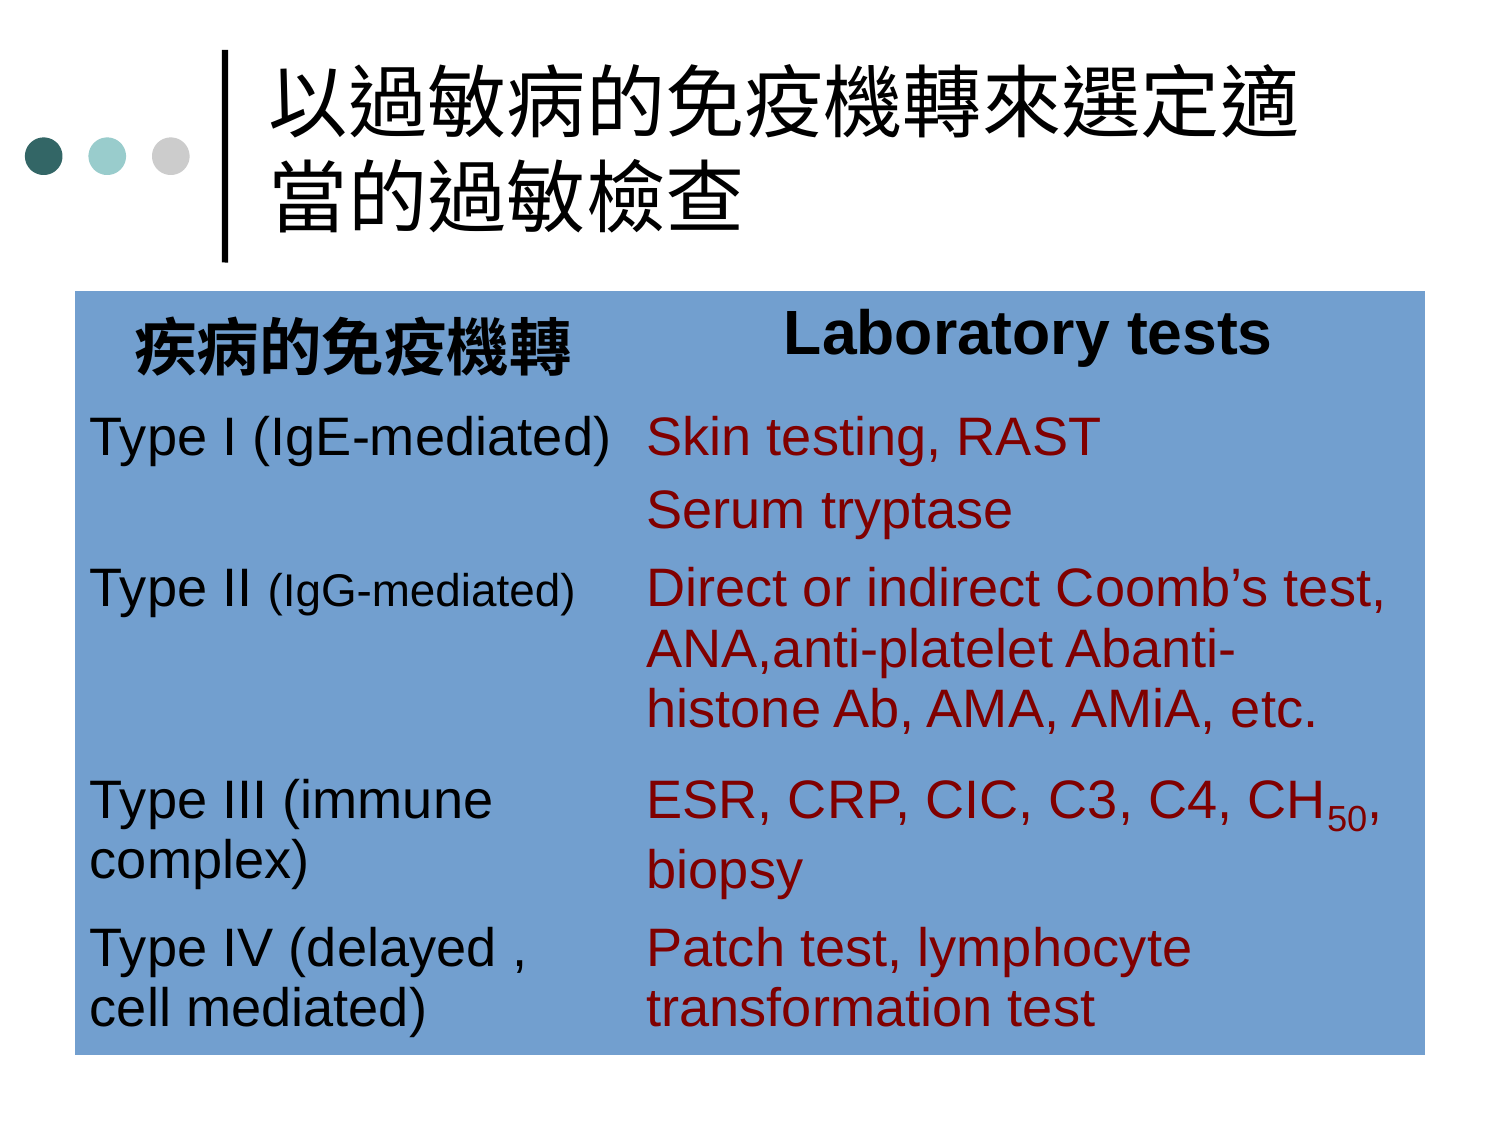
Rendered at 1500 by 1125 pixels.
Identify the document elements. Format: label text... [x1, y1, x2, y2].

table_header 疾病的免疫機轉 [75, 291, 632, 399]
table_cell Type I (IgE-mediated) [75, 399, 632, 550]
table_cell Type IV (delayed , cell mediated) [75, 910, 632, 1055]
table_cell Patch test, lymphocyte transformation test [632, 910, 1425, 1055]
table_cell Type II (IgG-mediated) [75, 550, 632, 762]
table_cell Type III (immune complex) [75, 762, 632, 910]
title 以過敏病的免疫機轉來選定適當的過敏檢查 [253, 45, 1329, 233]
table_cell Skin testing, RAST Serum tryptase [632, 399, 1425, 550]
table_header Laboratory tests [632, 291, 1425, 399]
table_cell ESR, CRP, CIC, C3, C4, CH50, biopsy [632, 762, 1425, 910]
table_cell Direct or indirect Coomb’s test, ANA,anti-platelet Abanti-histone Ab, AMA, AMiA, etc. [632, 550, 1425, 762]
